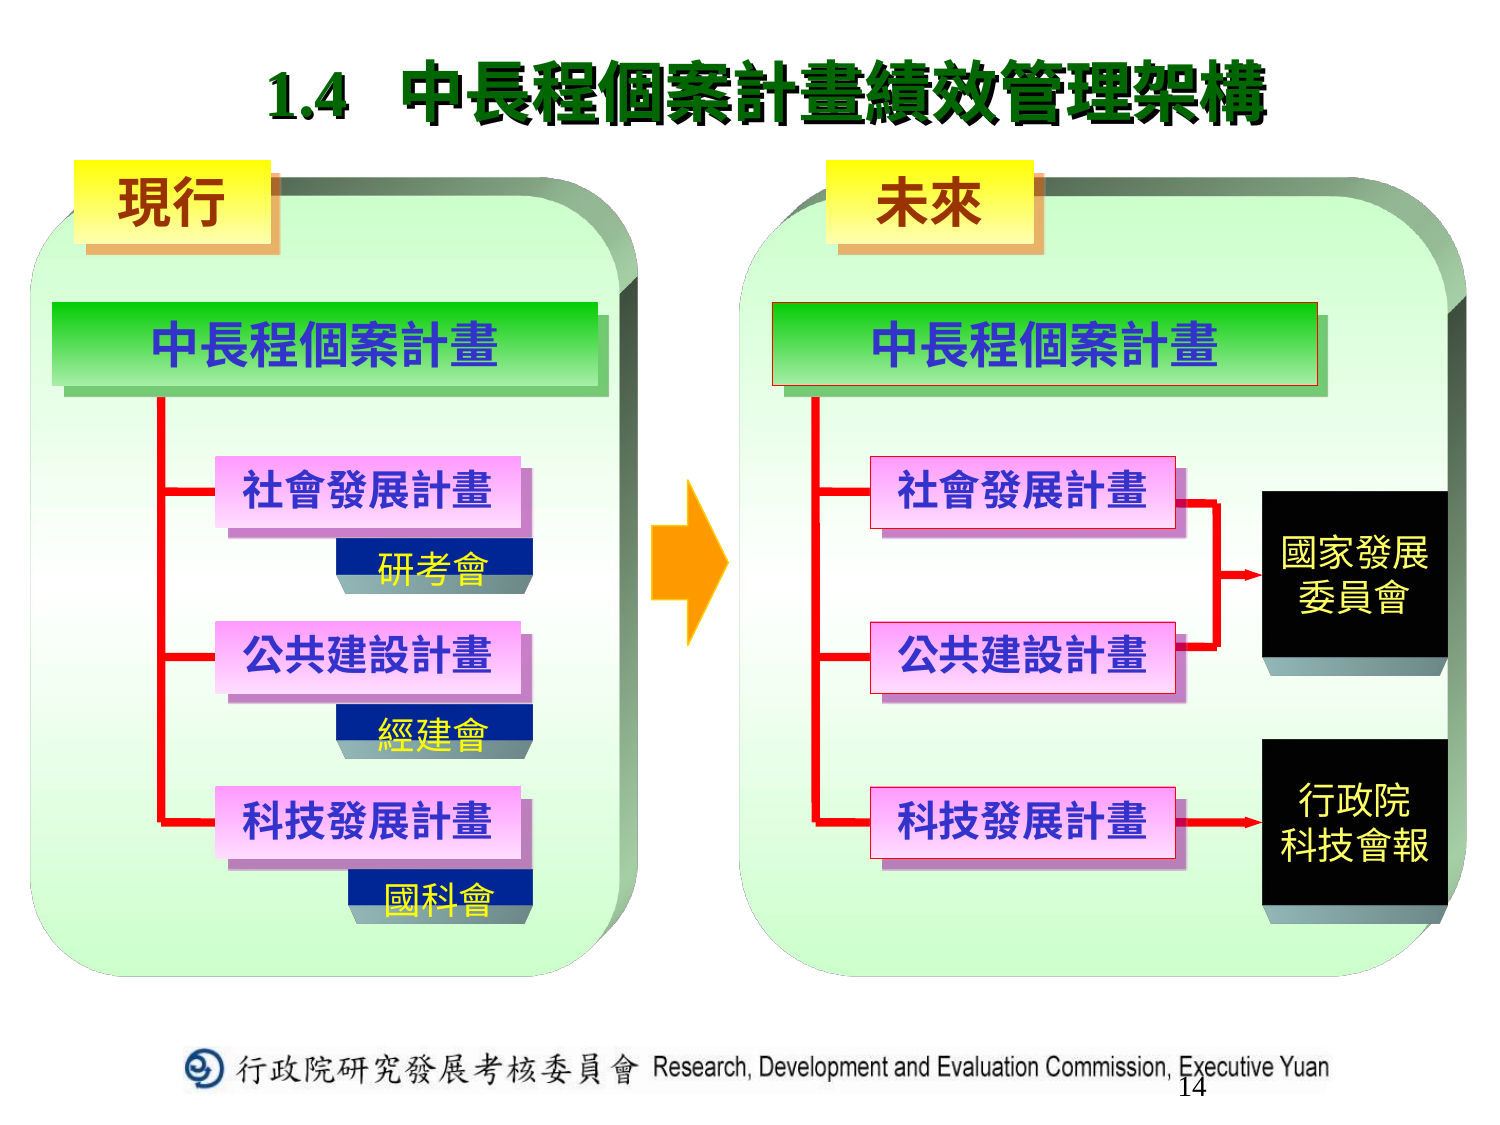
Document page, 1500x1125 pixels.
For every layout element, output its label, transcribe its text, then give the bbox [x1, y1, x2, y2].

text_box 1.4 中長程個案計畫績效管理架構 [30, 43, 1500, 137]
text_box [820, 496, 1212, 652]
text_box [1162, 1025, 1476, 1101]
text_box [820, 576, 1447, 821]
text_box 社會發展計畫 [216, 456, 521, 528]
text_box 科技發展計畫 [870, 787, 1175, 858]
text_box 中長程個案計畫 [52, 303, 597, 385]
text_box 科技發展計畫 [216, 787, 521, 858]
text_box 社會發展計畫 [870, 456, 1175, 528]
text_box [651, 479, 729, 646]
text_box [740, 197, 1447, 976]
text_box 中長程個案計畫 [772, 303, 1317, 385]
text_box 現行 [74, 161, 270, 244]
text_box 未來 [826, 161, 1033, 244]
text_box [31, 196, 619, 976]
text_box 公共建設計畫 [870, 622, 1175, 693]
text_box 公共建設計畫 [216, 622, 521, 693]
